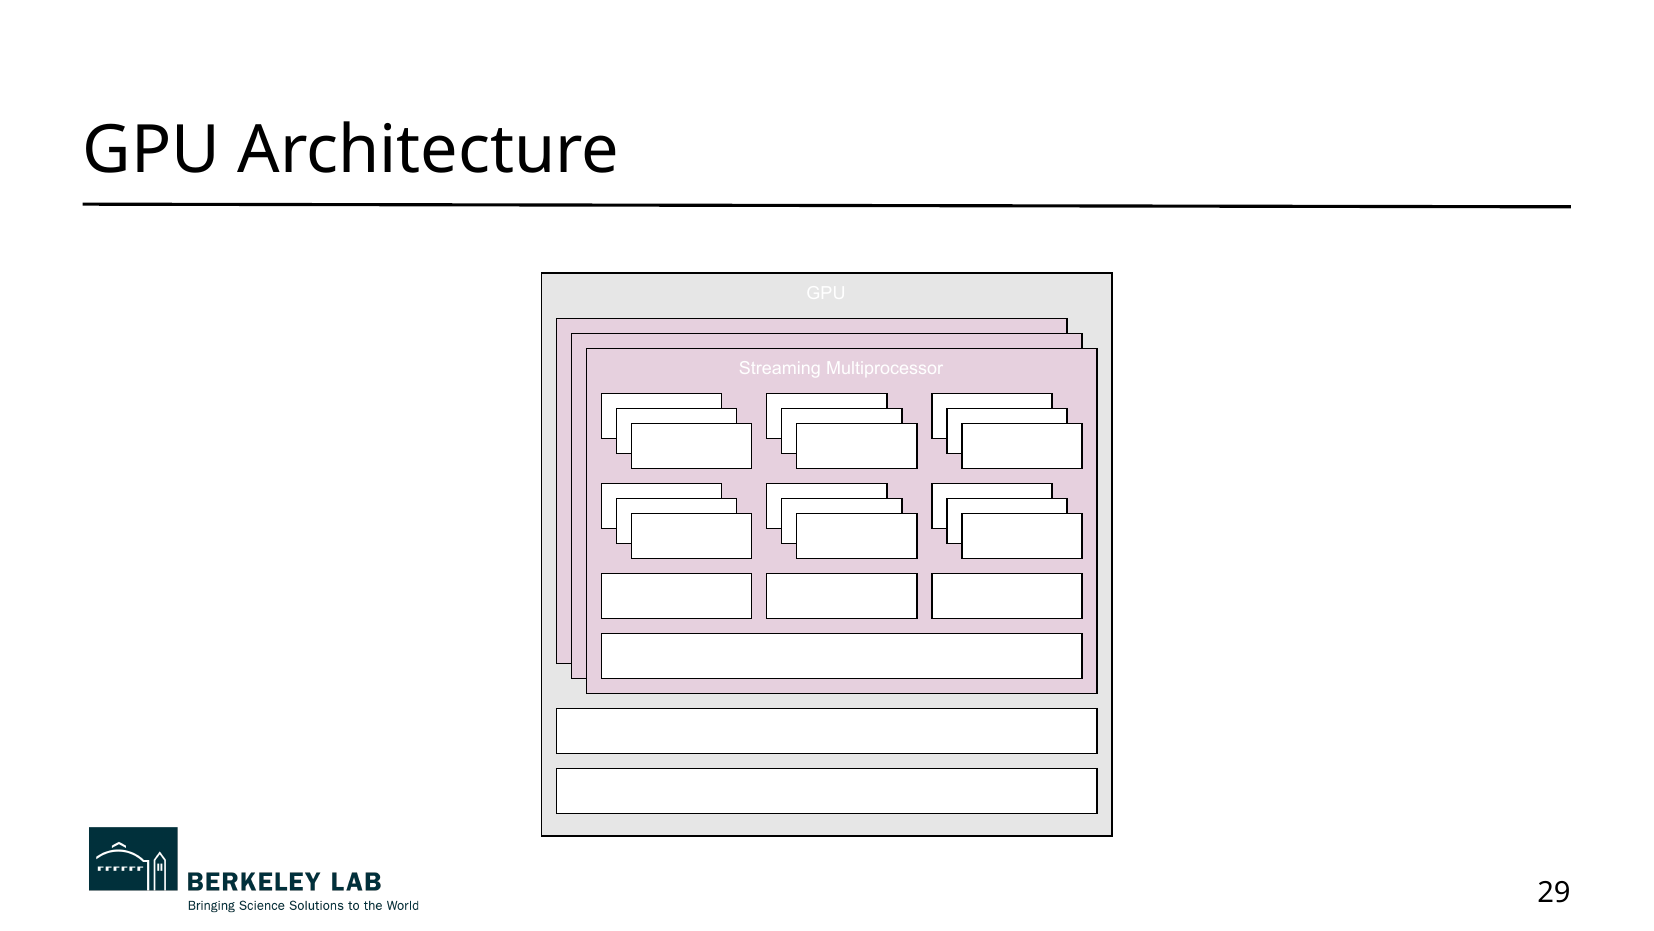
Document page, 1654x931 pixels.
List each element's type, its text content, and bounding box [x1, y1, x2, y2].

picture [71, 809, 436, 930]
title GPU Architecture [82, 37, 1571, 193]
picture [539, 271, 1115, 841]
